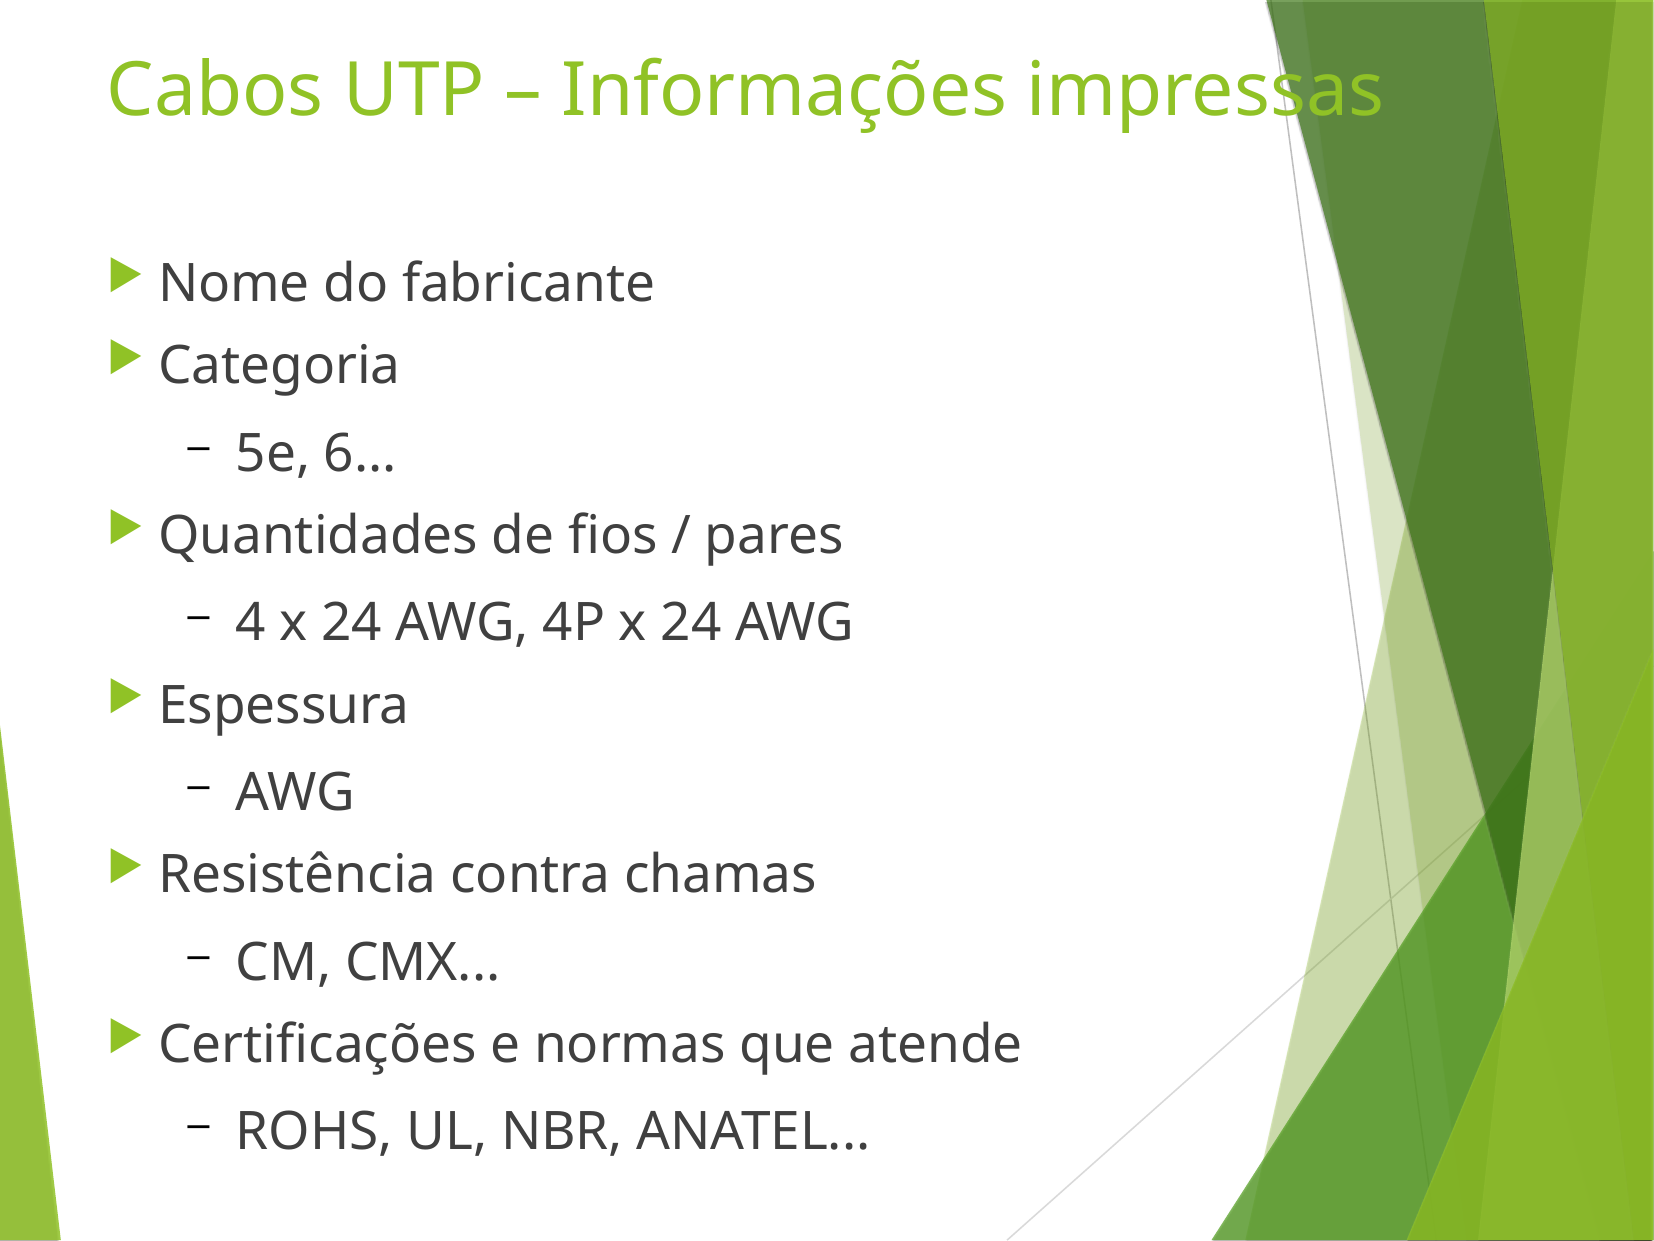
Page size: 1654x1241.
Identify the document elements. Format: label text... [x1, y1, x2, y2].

list Nome do fabricante Categoria 5e, 6... Quantidades de fios / pares 4 x 24 AWG, 4P x 24 AWG Espessura AWG Resistência contra chamas CM, CMX... Certificações e normas que atende ROHS, UL, NBR, ANATEL... [91, 240, 1381, 1173]
title Cabos UTP – Informações impressas [91, 33, 1595, 273]
